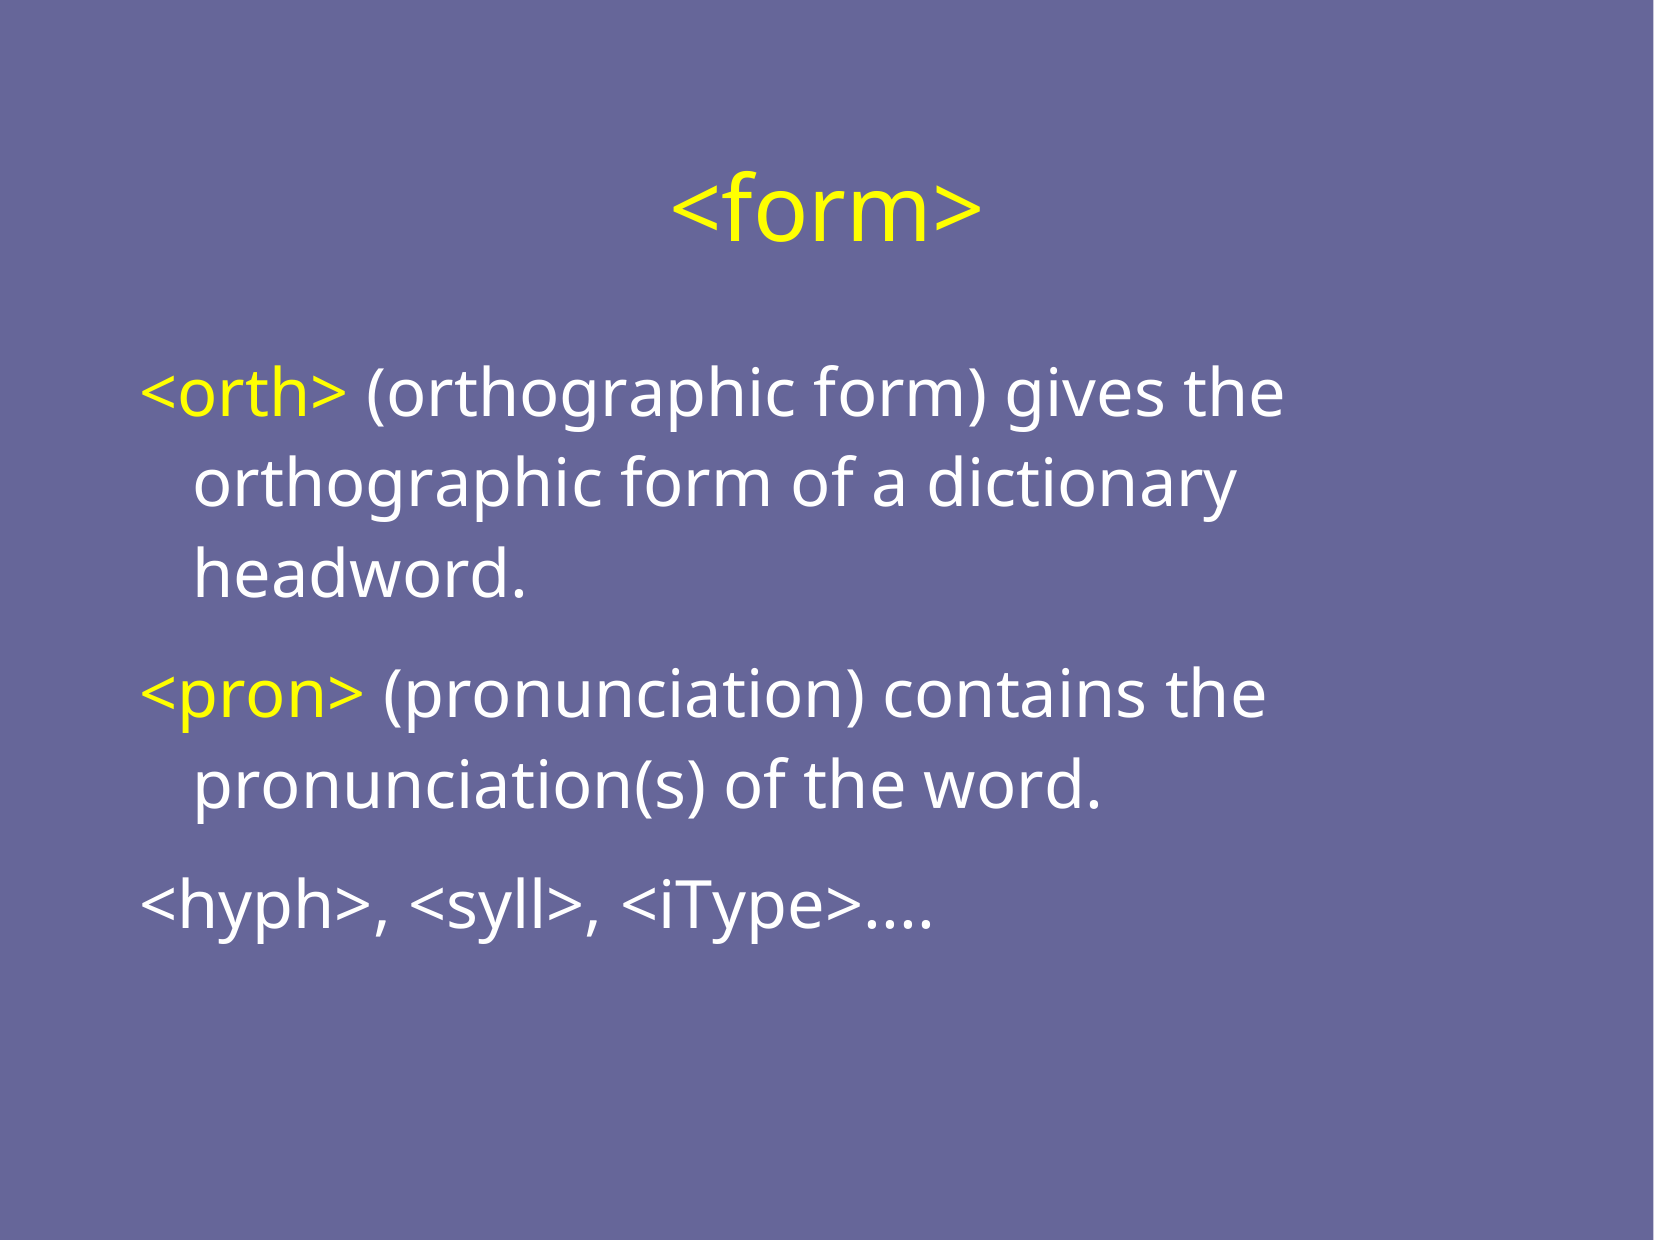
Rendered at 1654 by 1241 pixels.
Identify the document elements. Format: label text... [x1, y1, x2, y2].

list <orth> (orthographic form) gives the orthographic form of a dictionary headword. <pron> (pronunciation) contains the pronunciation(s) of the word. <hyph>, <syll>, <iType>.... [121, 344, 1534, 1112]
title <form> [121, 110, 1534, 303]
